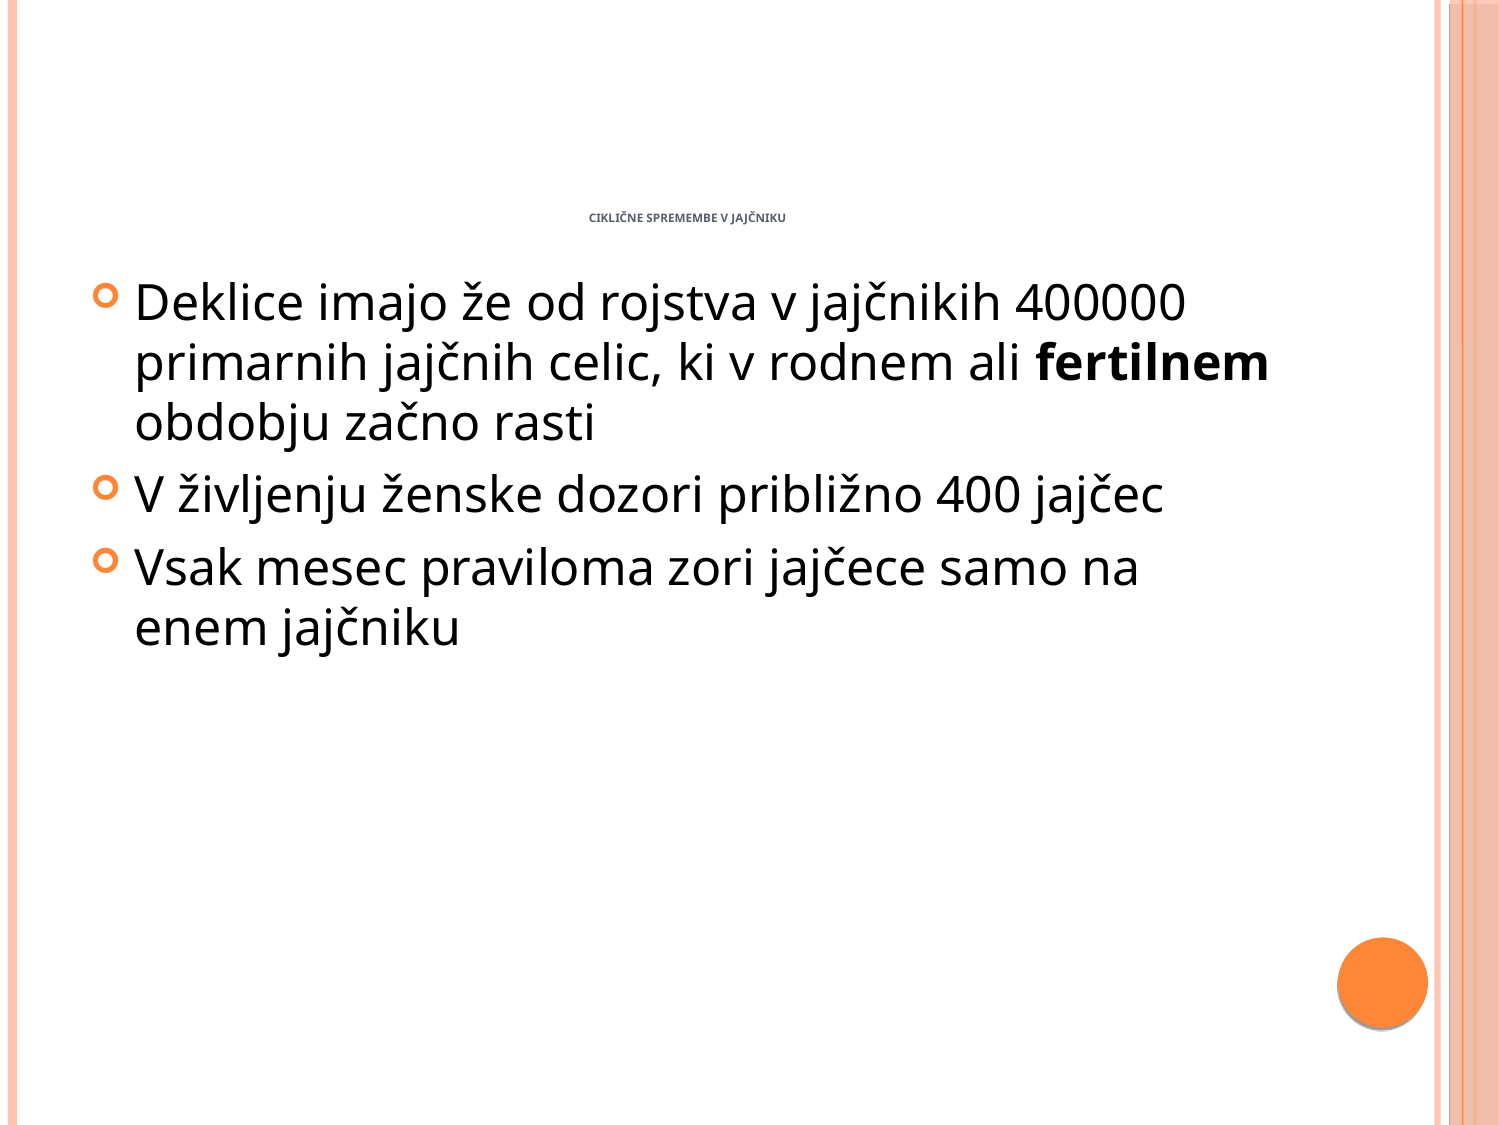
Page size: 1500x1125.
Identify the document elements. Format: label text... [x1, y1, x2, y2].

title Ciklične spremembe v jajčniku [75, 45, 1300, 233]
list Deklice imajo že od rojstva v jajčnikih 400000 primarnih jajčnih celic, ki v rodnem ali fertilnem obdobju začno rasti V življenju ženske dozori približno 400 jajčec Vsak mesec praviloma zori jajčece samo na enem jajčniku [75, 262, 1300, 1062]
